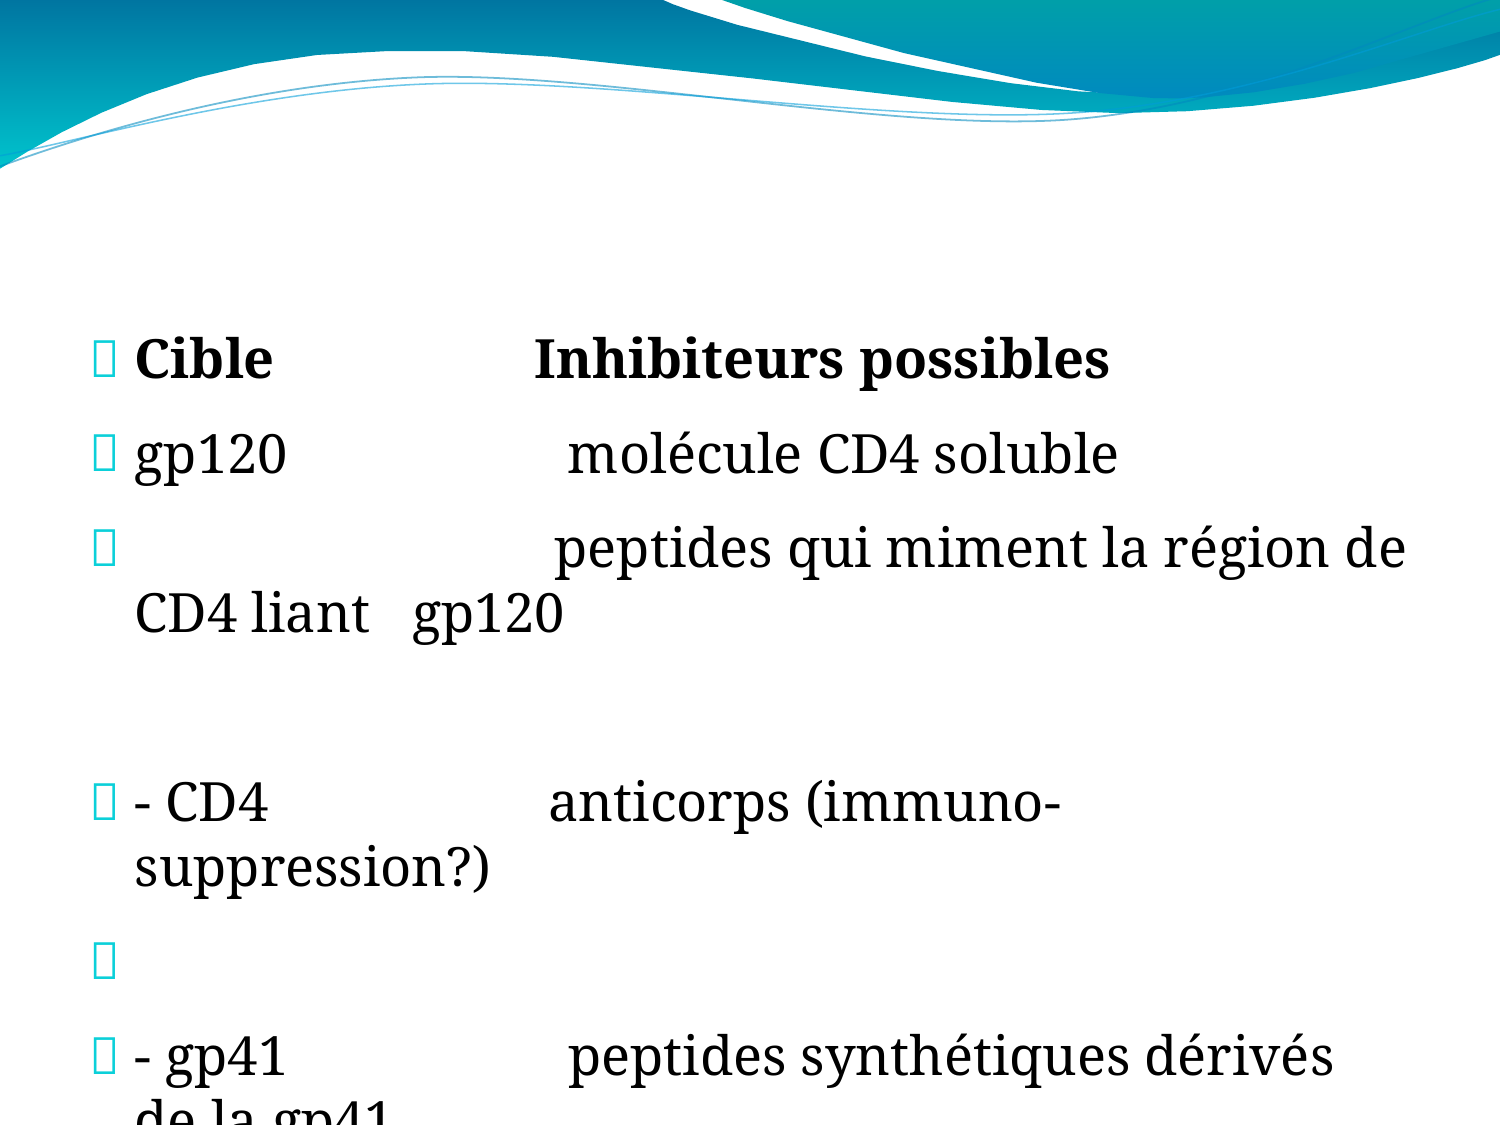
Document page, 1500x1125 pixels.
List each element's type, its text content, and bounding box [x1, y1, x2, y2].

list Cible Inhibiteurs possibles gp120 molécule CD4 soluble peptides qui miment la région de CD4 liant gp120 - CD4 anticorps (immuno-suppression?) - gp41 peptides synthétiques dérivés de la gp41 [75, 317, 1425, 1038]
title [75, 115, 1425, 303]
